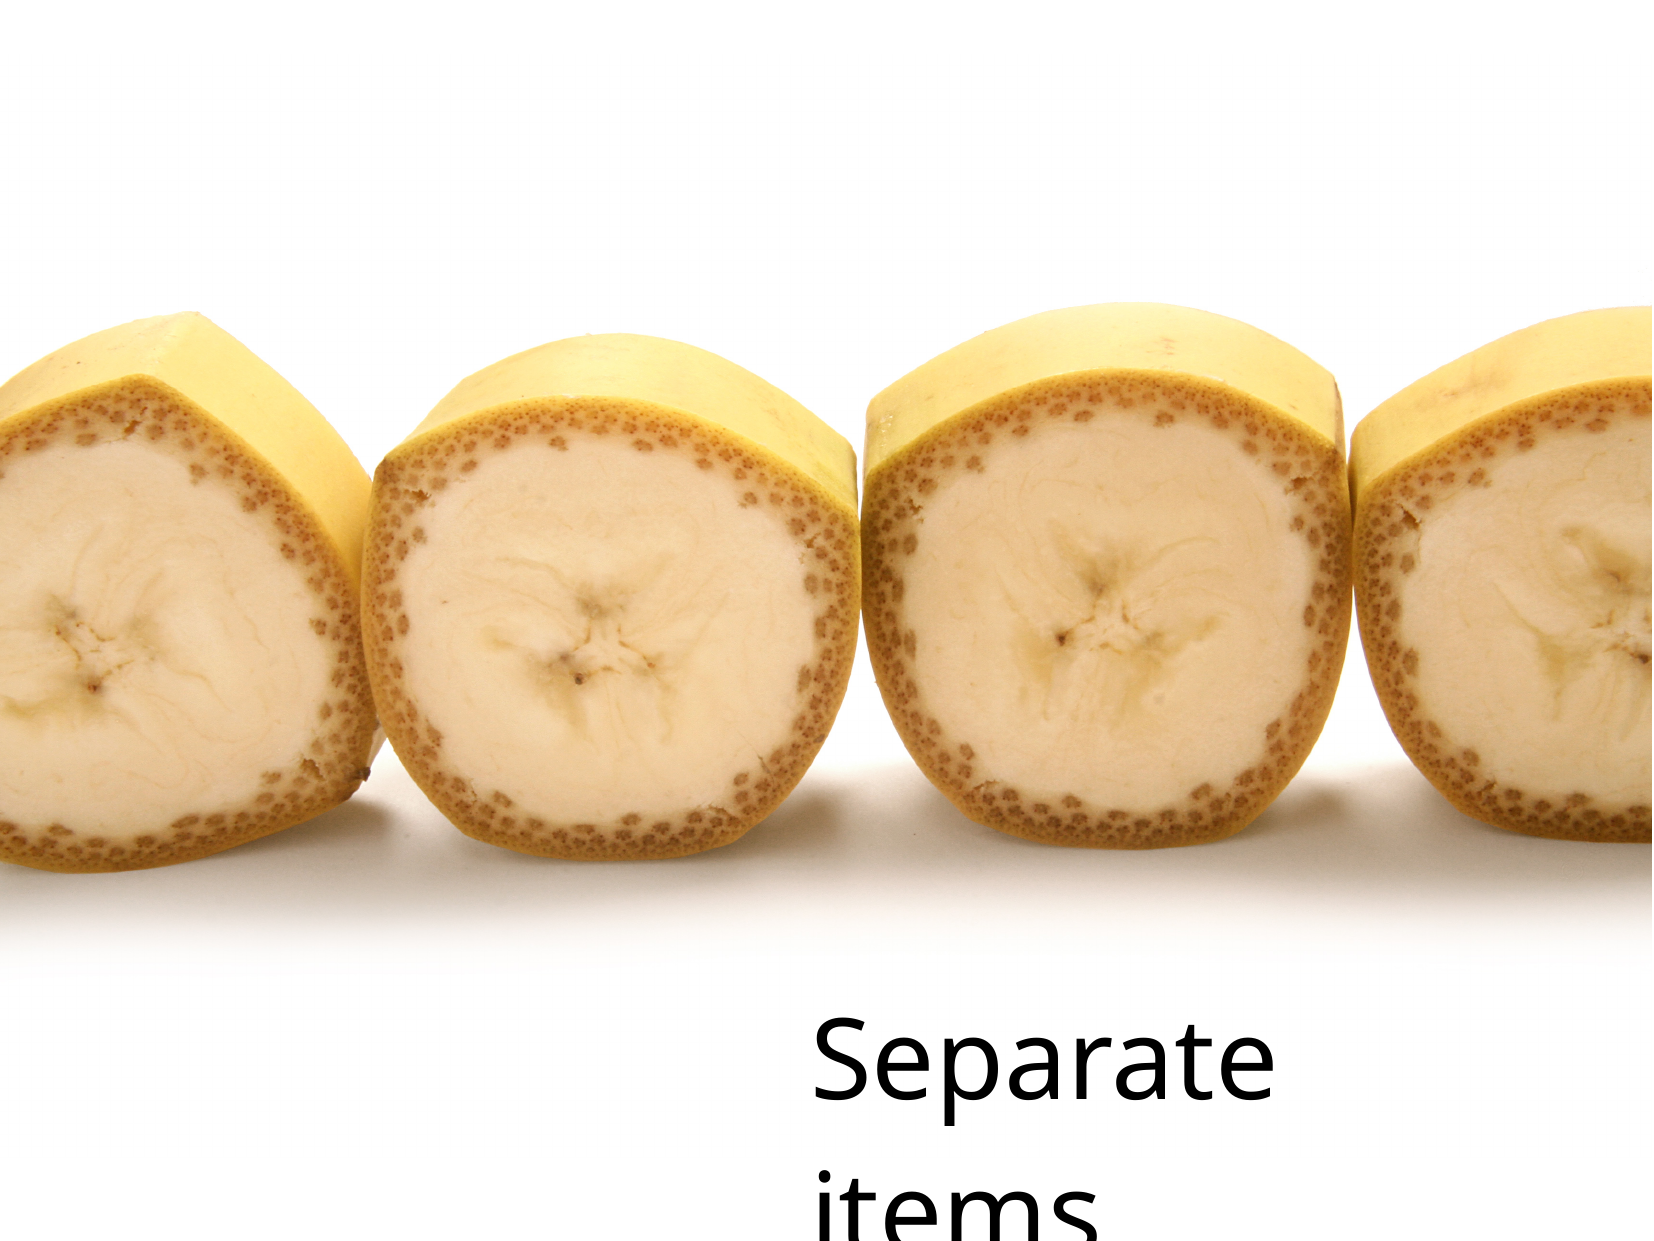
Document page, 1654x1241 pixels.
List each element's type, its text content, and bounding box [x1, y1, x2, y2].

text_box Separate items [795, 972, 1569, 1135]
picture [0, 54, 1652, 1158]
